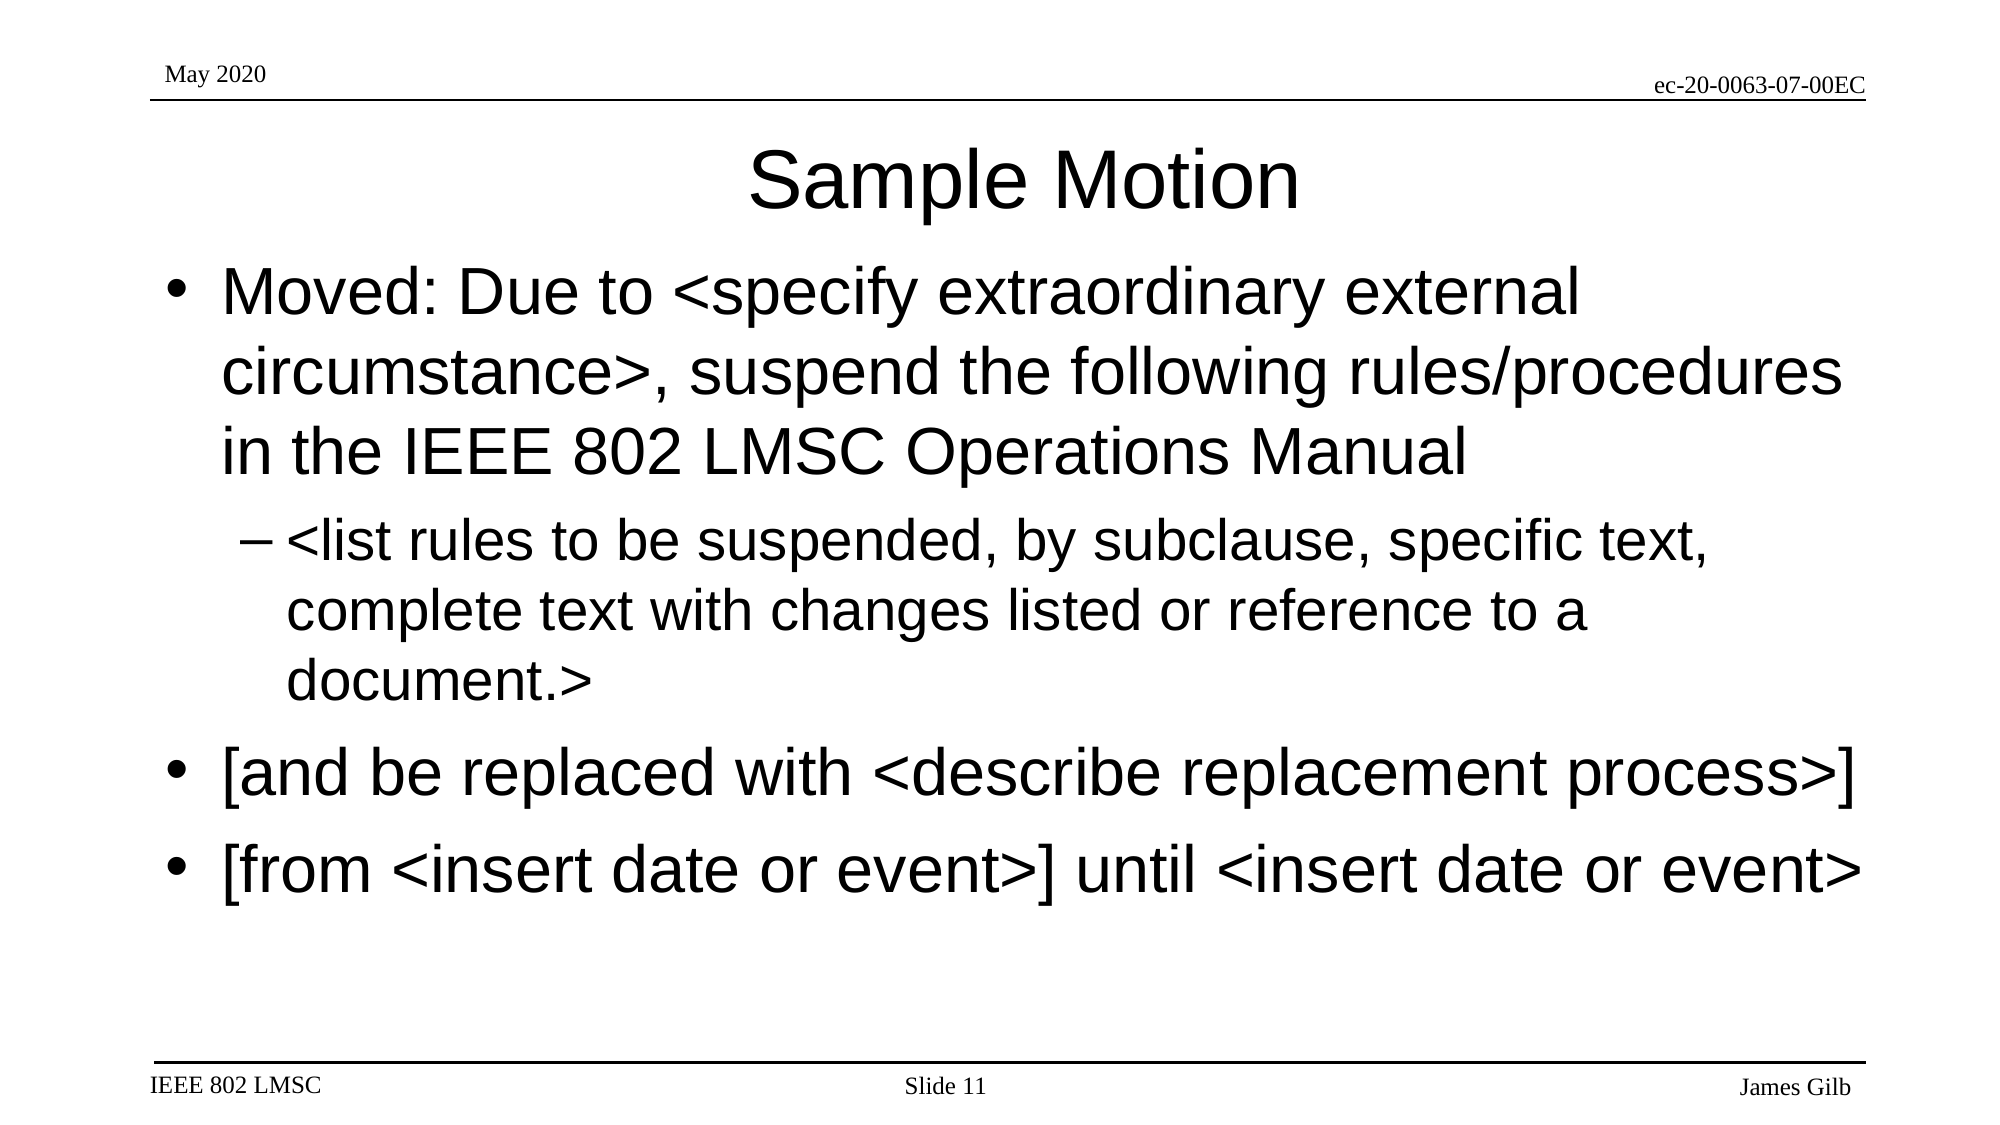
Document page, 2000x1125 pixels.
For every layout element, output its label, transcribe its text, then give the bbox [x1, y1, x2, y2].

title Sample Motion [149, 112, 1900, 238]
list Moved: Due to <specify extraordinary external circumstance>, suspend the following rules/procedures in the IEEE 802 LMSC Operations Manual <list rules to be suspended, by subclause, specific text, complete text with changes listed or reference to a document.> [and be replaced with <describe replacement process>] [from <insert date or event>] until <insert date or event> [149, 239, 1900, 1051]
